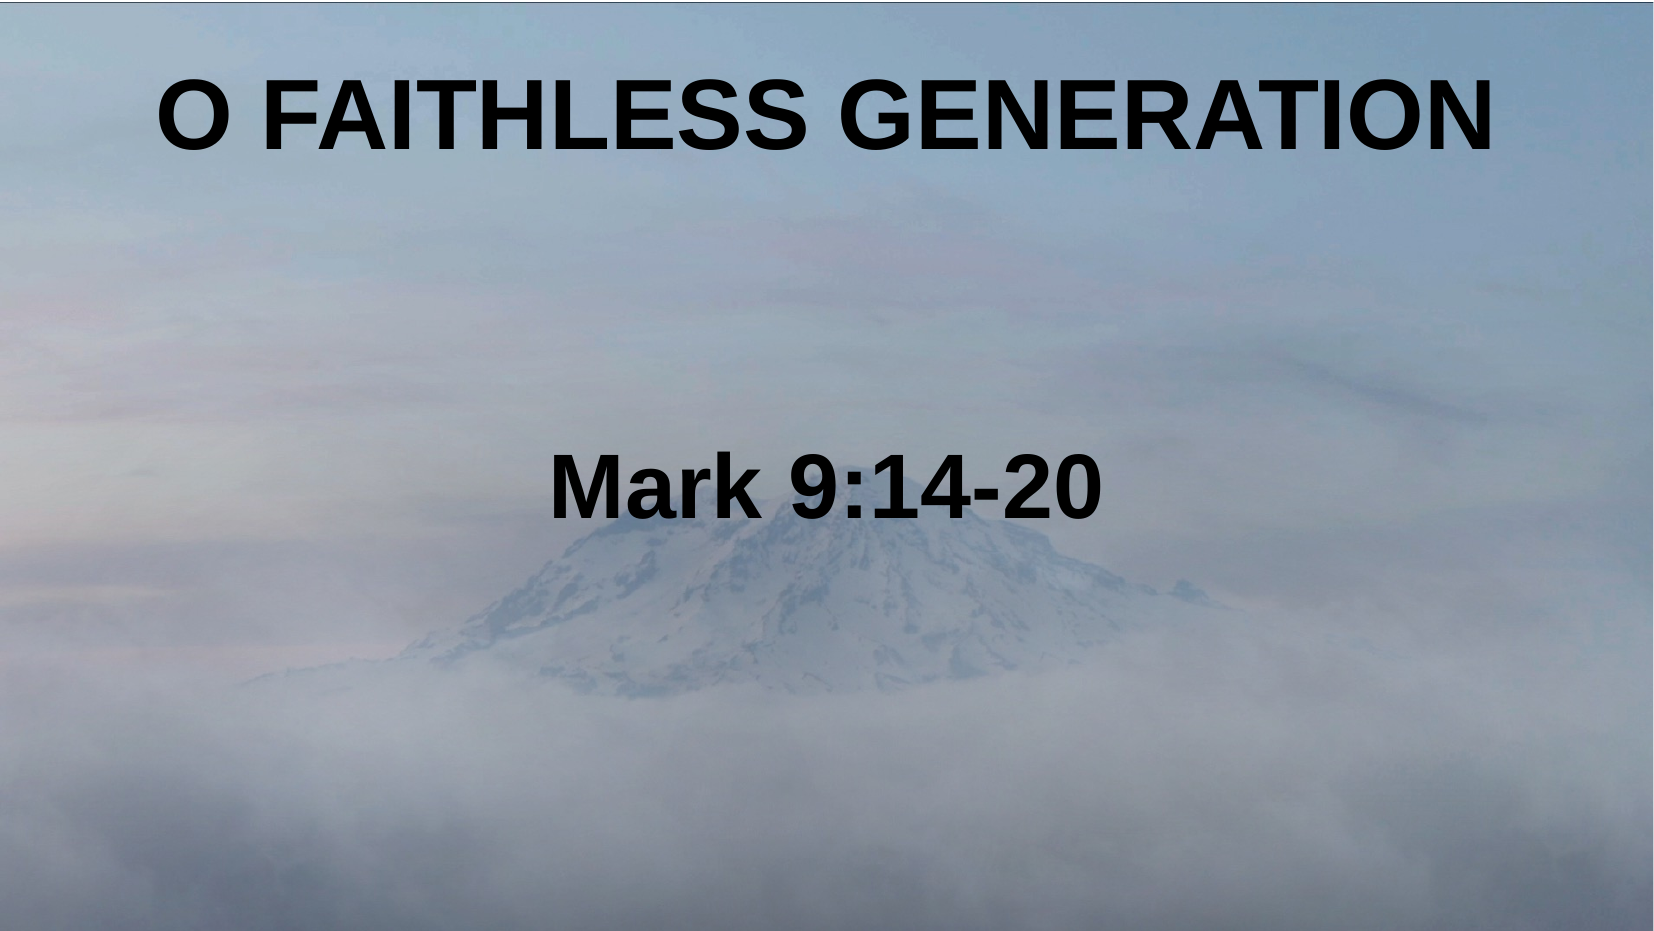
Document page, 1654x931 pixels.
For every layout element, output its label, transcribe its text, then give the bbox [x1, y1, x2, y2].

title O FAITHLESS GENERATION [82, 37, 1571, 193]
picture [0, 2, 1654, 931]
subtitle Mark 9:14-20 [82, 217, 1571, 758]
